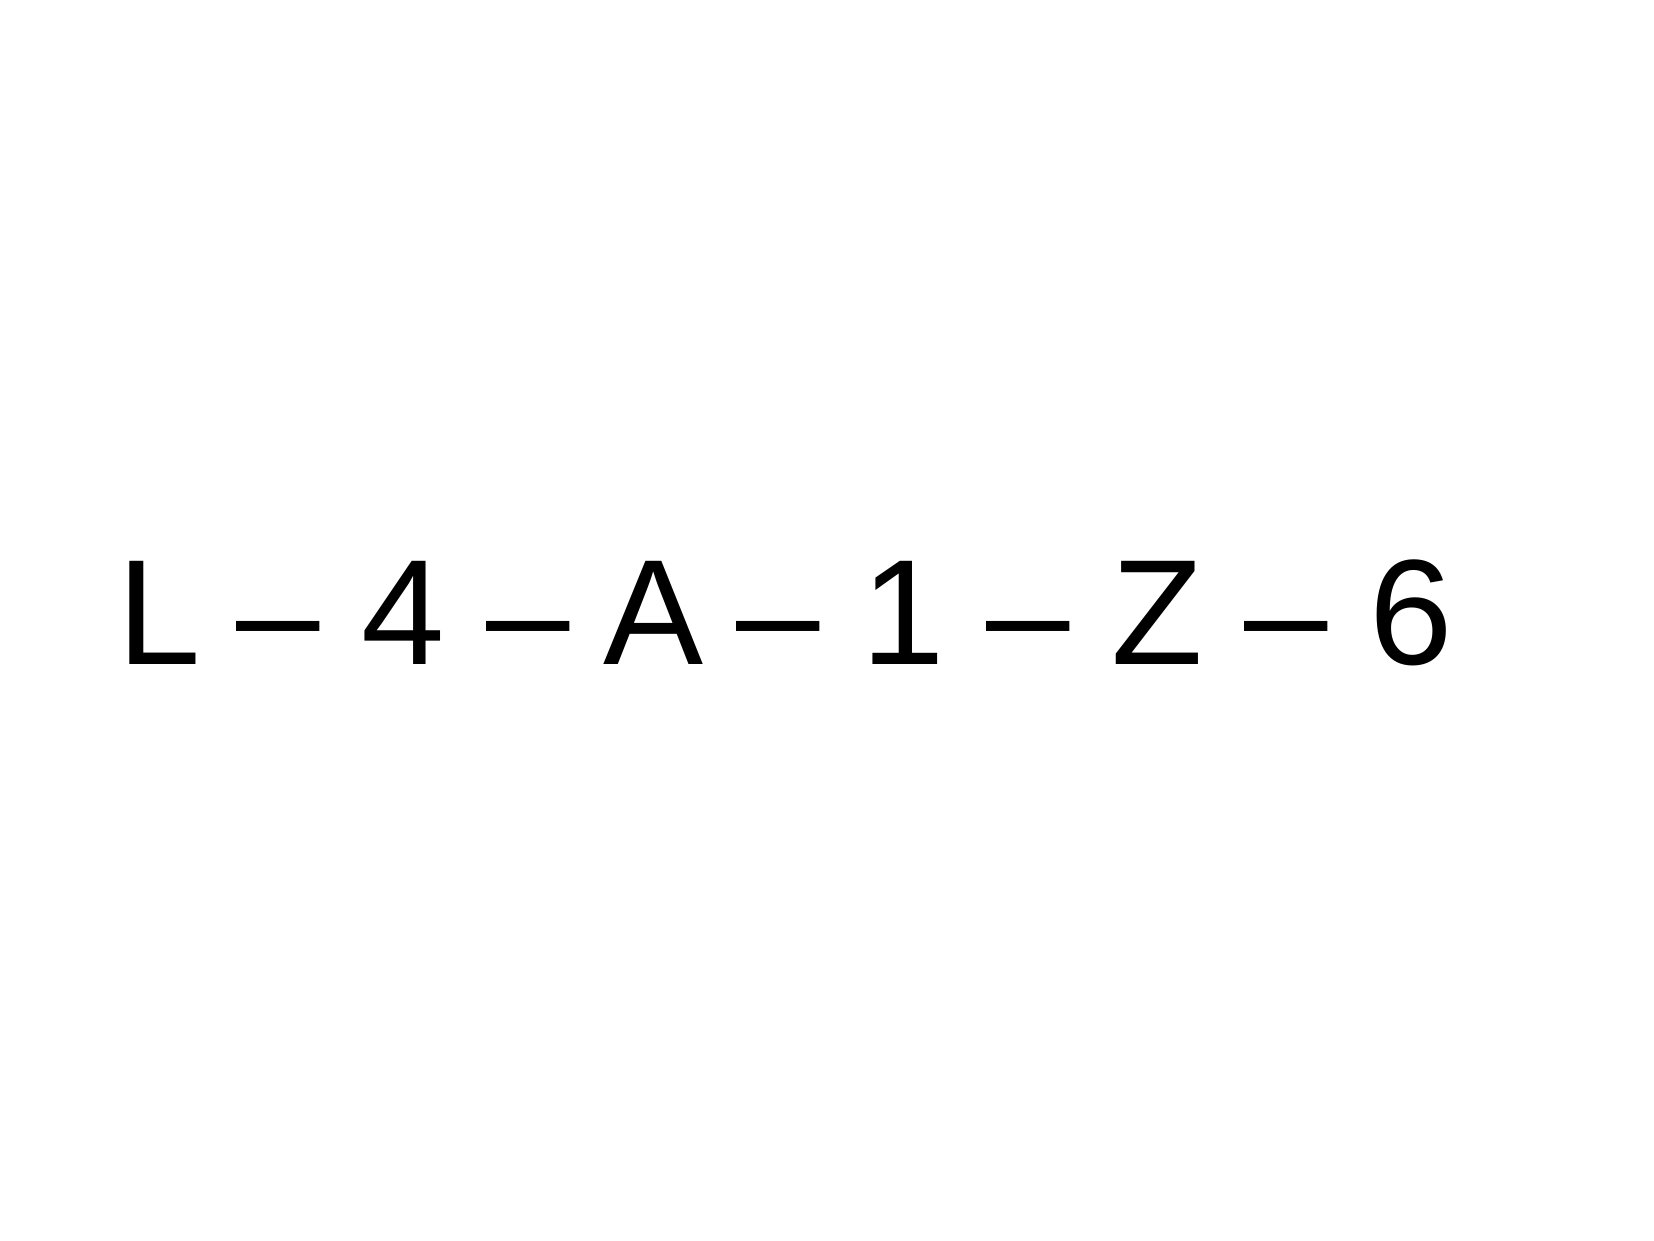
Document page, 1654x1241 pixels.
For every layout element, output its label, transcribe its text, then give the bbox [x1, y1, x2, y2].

text_box L – 4 – A – 1 – Z – 6 [45, 529, 1485, 698]
